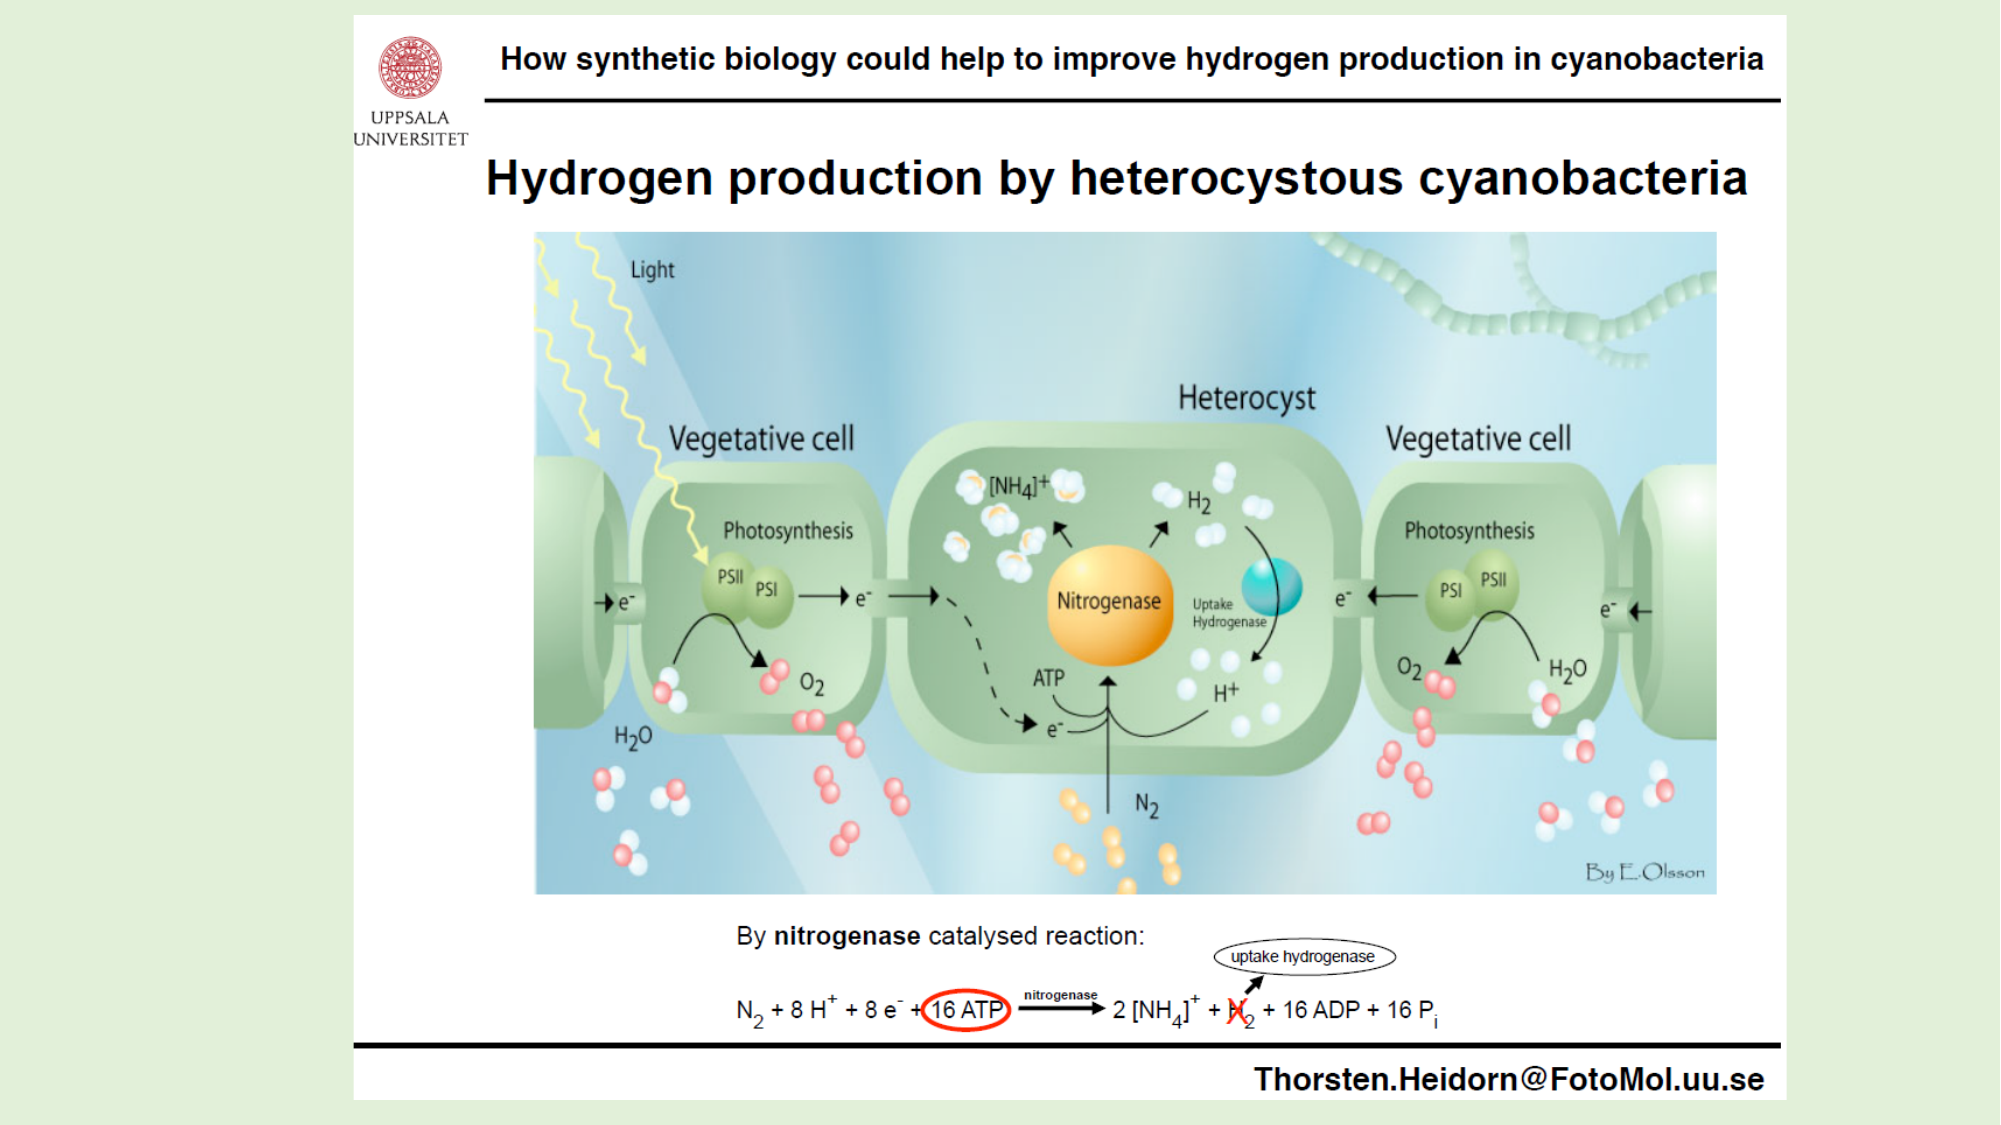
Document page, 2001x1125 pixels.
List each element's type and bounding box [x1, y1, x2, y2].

picture [353, 15, 1787, 1100]
